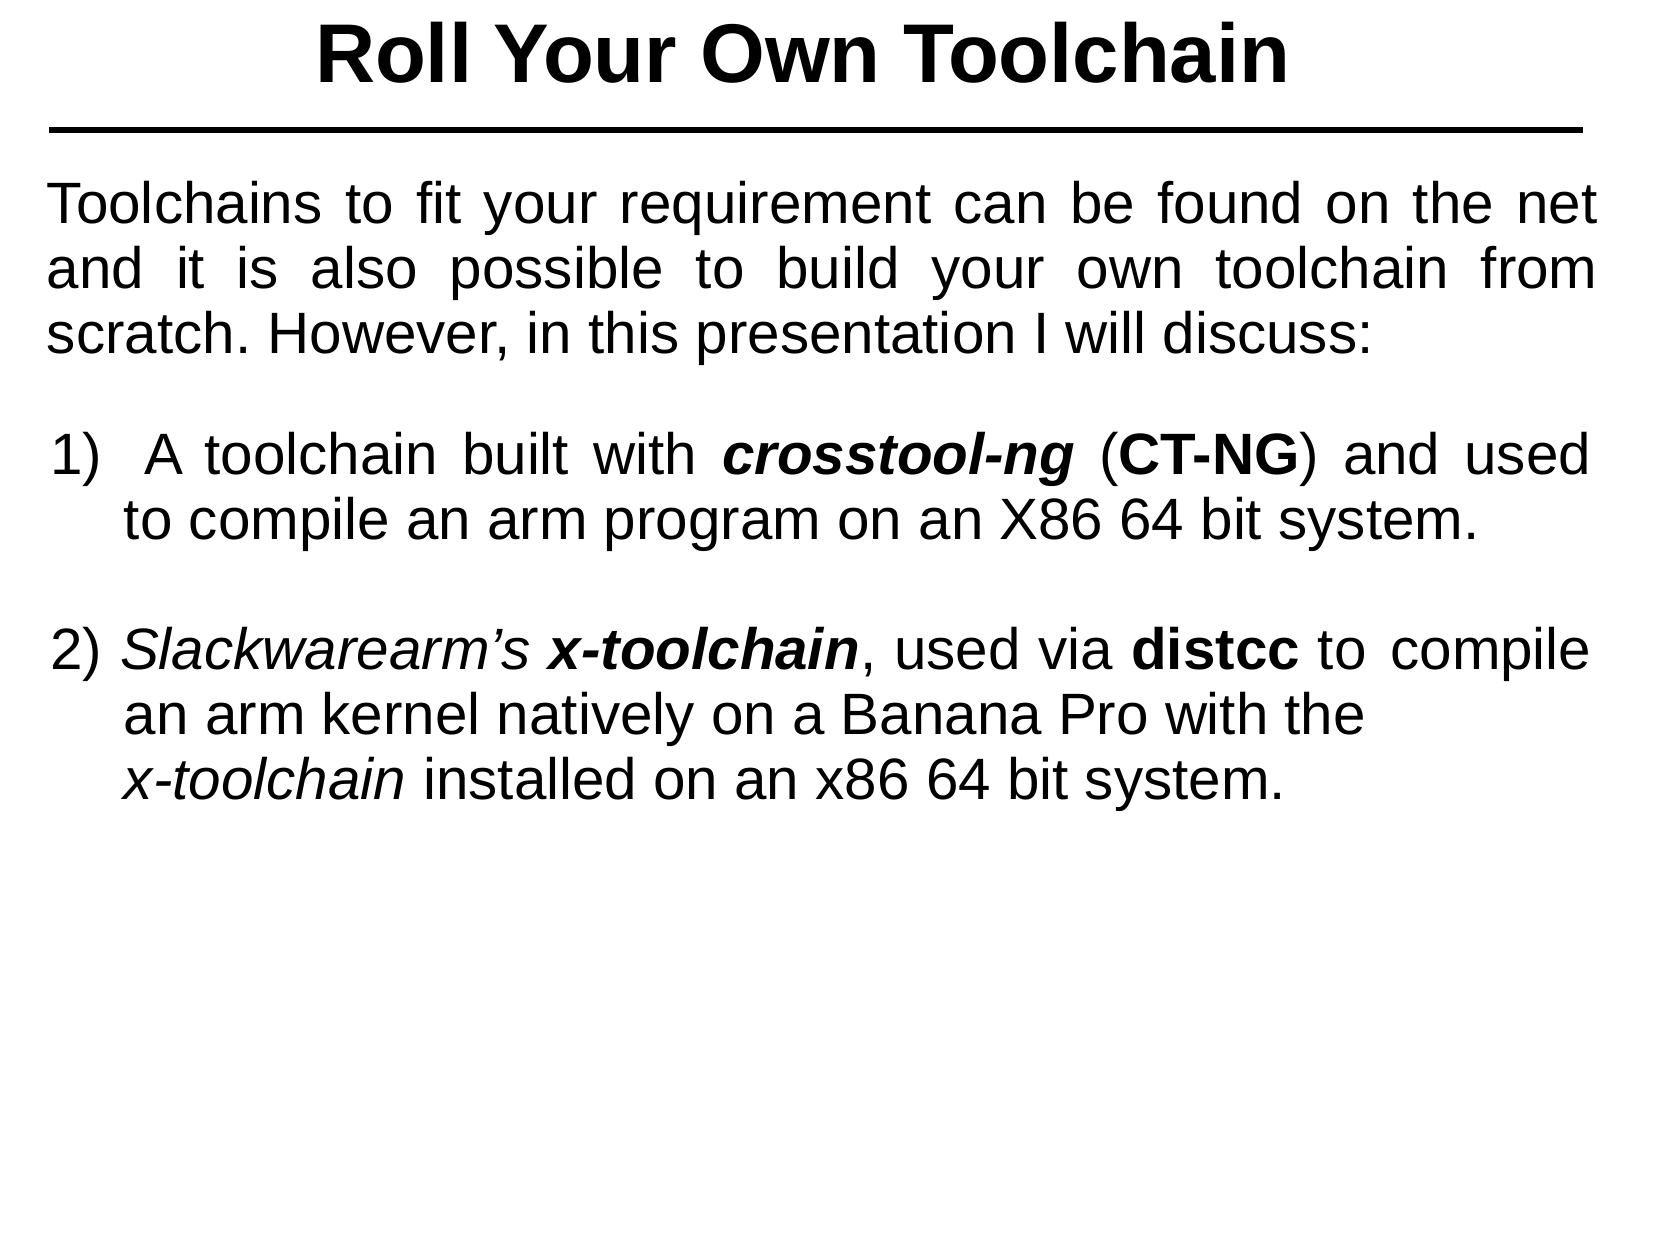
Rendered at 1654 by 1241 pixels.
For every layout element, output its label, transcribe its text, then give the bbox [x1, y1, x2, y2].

text_box Toolchains to fit your requirement can be found on the net and it is also possible to build your own toolchain from scratch. However, in this presentation I will discuss: [32, 163, 1615, 426]
text_box Roll Your Own Toolchain [47, 0, 1560, 142]
text_box 1) A toolchain built with crosstool-ng (CT-NG) and used to compile an arm program on an X86 64 bit system. 2) Slackwarearm’s x-toolchain, used via distcc to compile an arm kernel natively on a Banana Pro with the x-toolchain installed on an x86 64 bit system. [35, 426, 1607, 1028]
